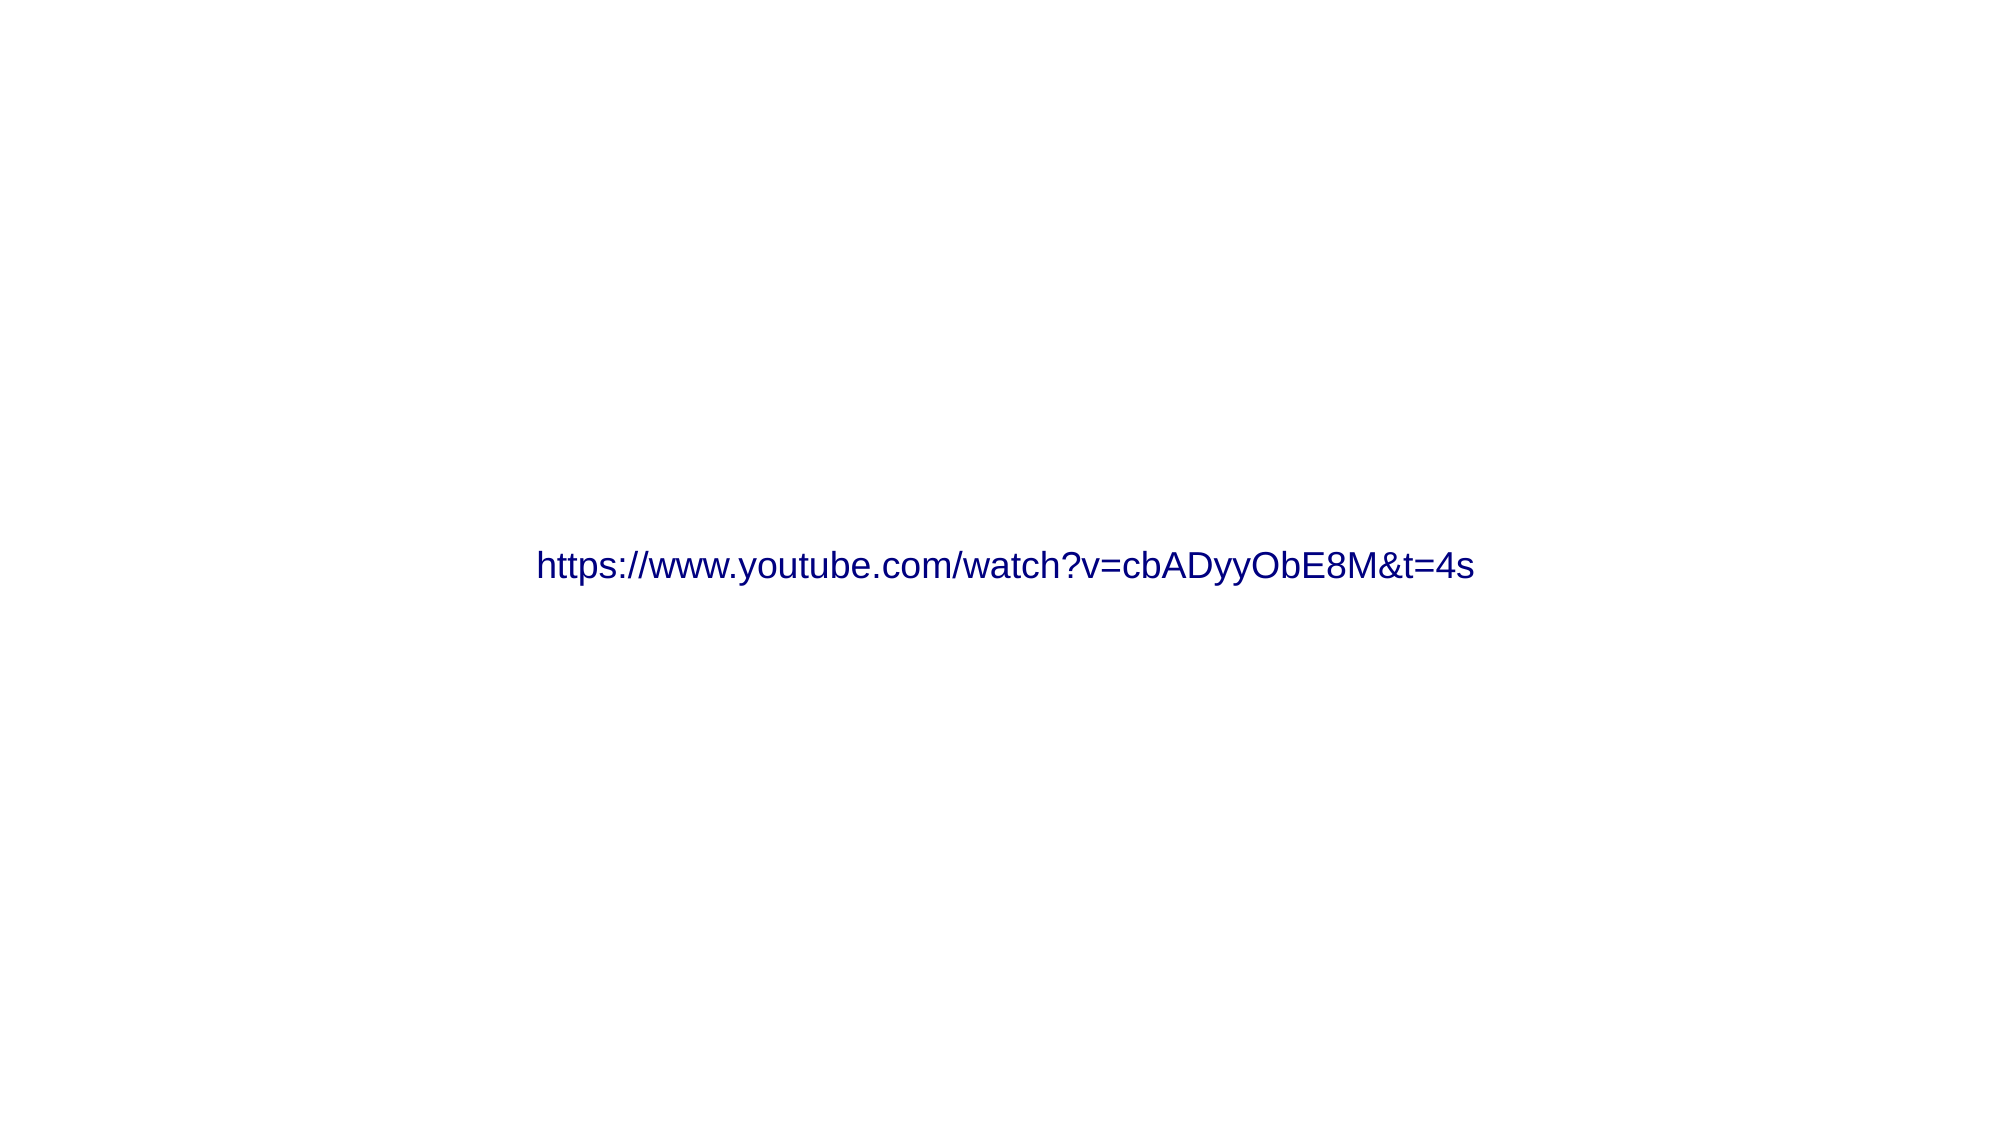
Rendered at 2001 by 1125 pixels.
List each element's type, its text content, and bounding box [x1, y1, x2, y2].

text_box https://www.youtube.com/watch?v=cbADyyObE8M&t=4s [521, 537, 1491, 594]
